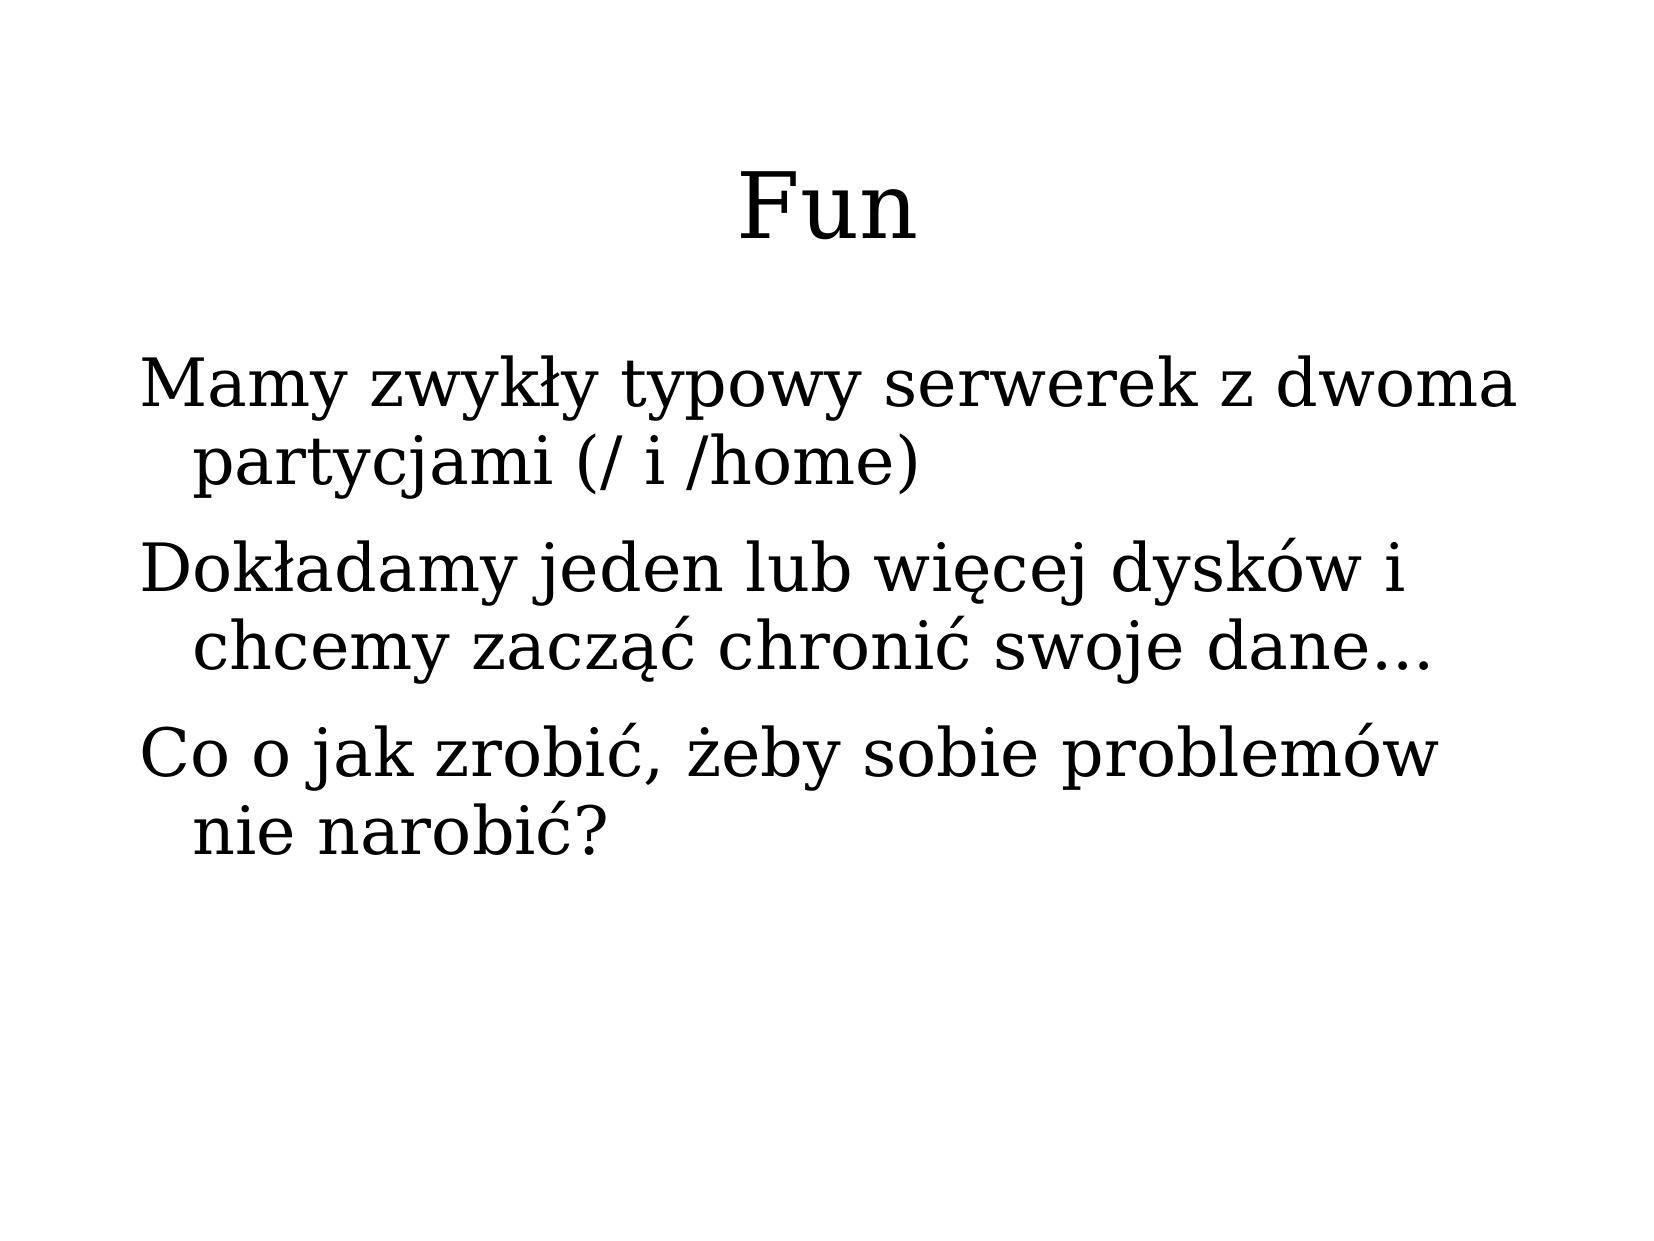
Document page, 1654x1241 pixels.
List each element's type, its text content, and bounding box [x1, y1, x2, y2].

list Mamy zwykły typowy serwerek z dwoma partycjami (/ i /home) Dokładamy jeden lub więcej dysków i chcemy zacząć chronić swoje dane... Co o jak zrobić, żeby sobie problemów nie narobić? [121, 344, 1534, 1127]
title Fun [121, 102, 1534, 311]
